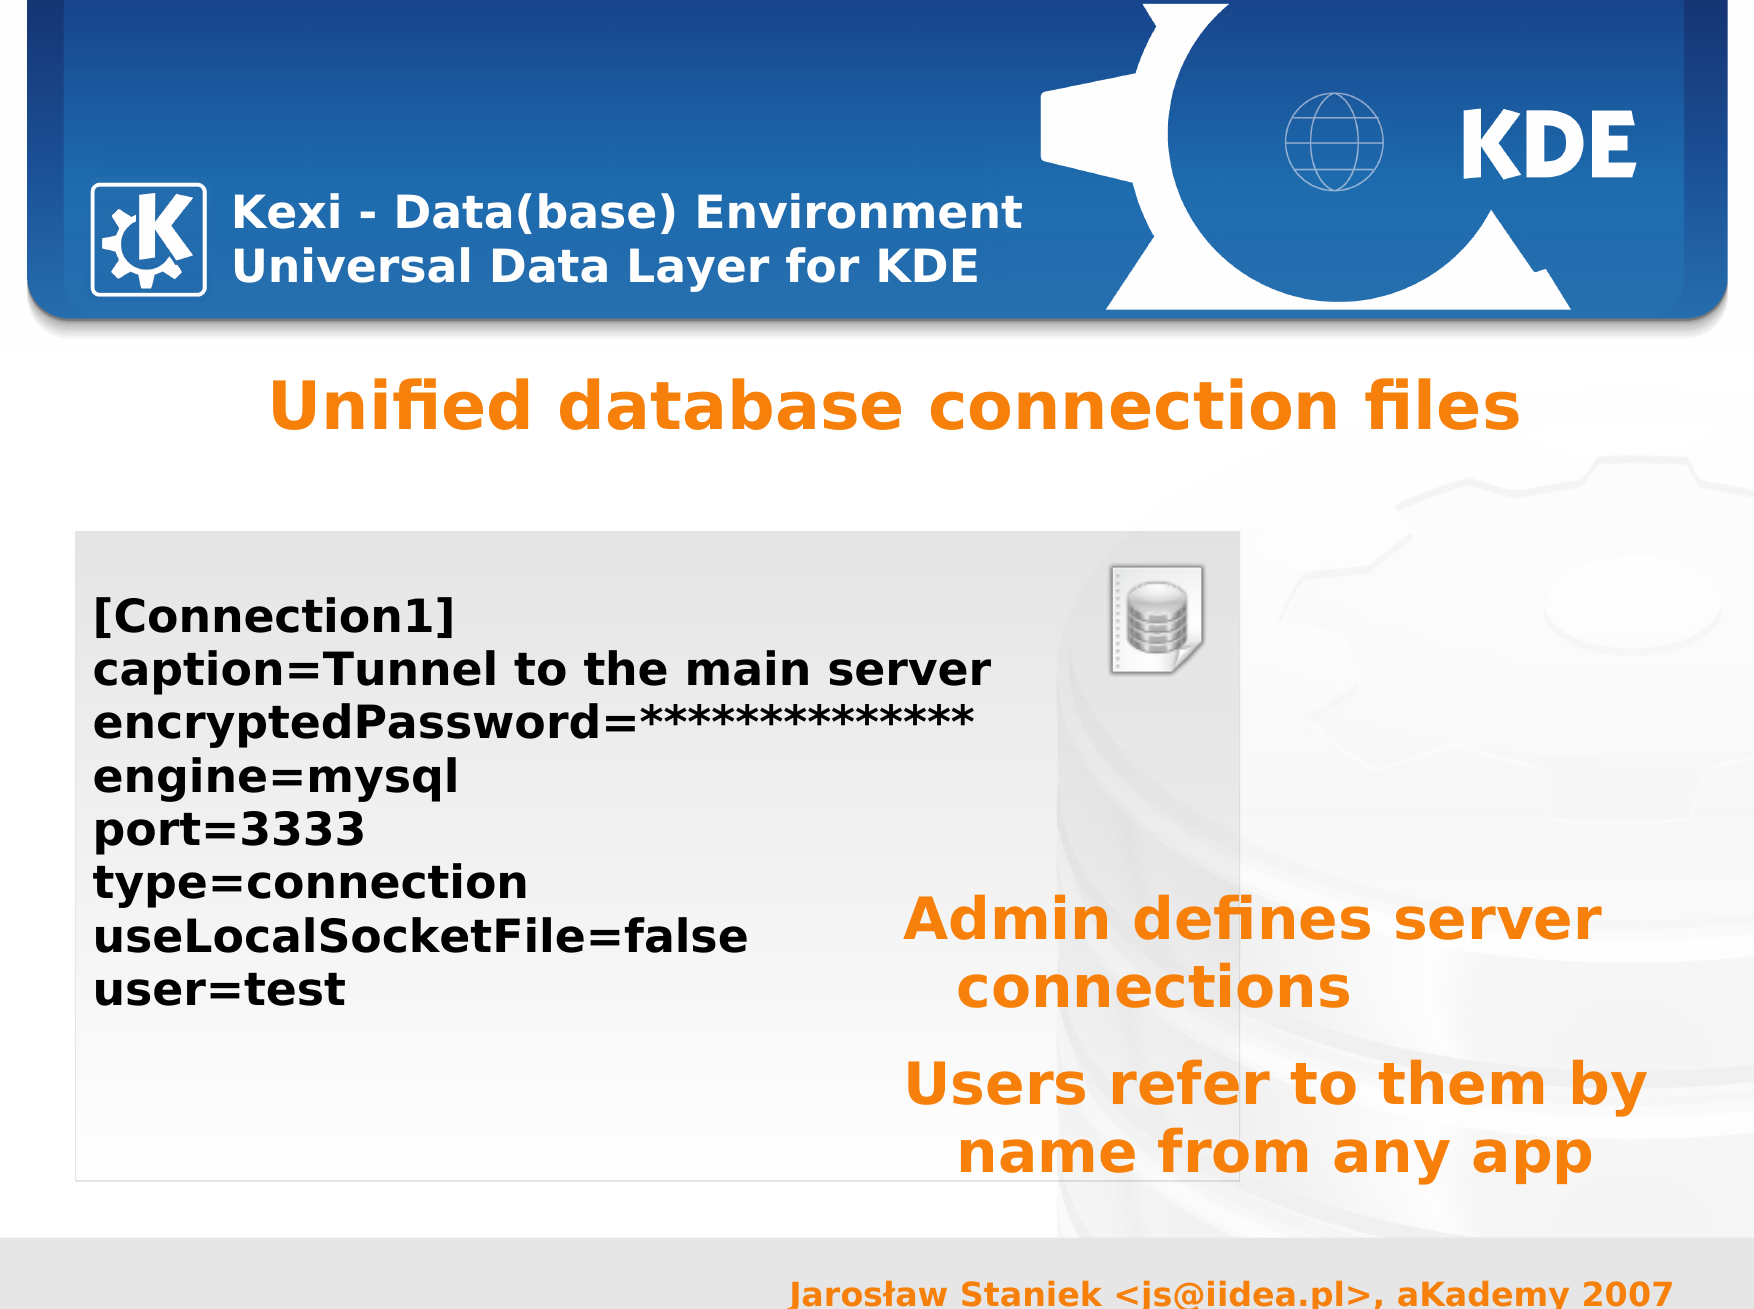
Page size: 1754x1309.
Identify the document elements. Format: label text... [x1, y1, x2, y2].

subtitle [Connection1] caption=Tunnel to the main server encryptedPassword=************** engine=mysql port=3333 type=connection useLocalSocketFile=false user=test [75, 531, 1241, 1182]
title Unified database connection files [41, 369, 1731, 445]
picture [0, 0, 1754, 349]
list Admin defines server connections Users refer to them by name from any app [885, 885, 1743, 1211]
picture [1098, 560, 1217, 680]
